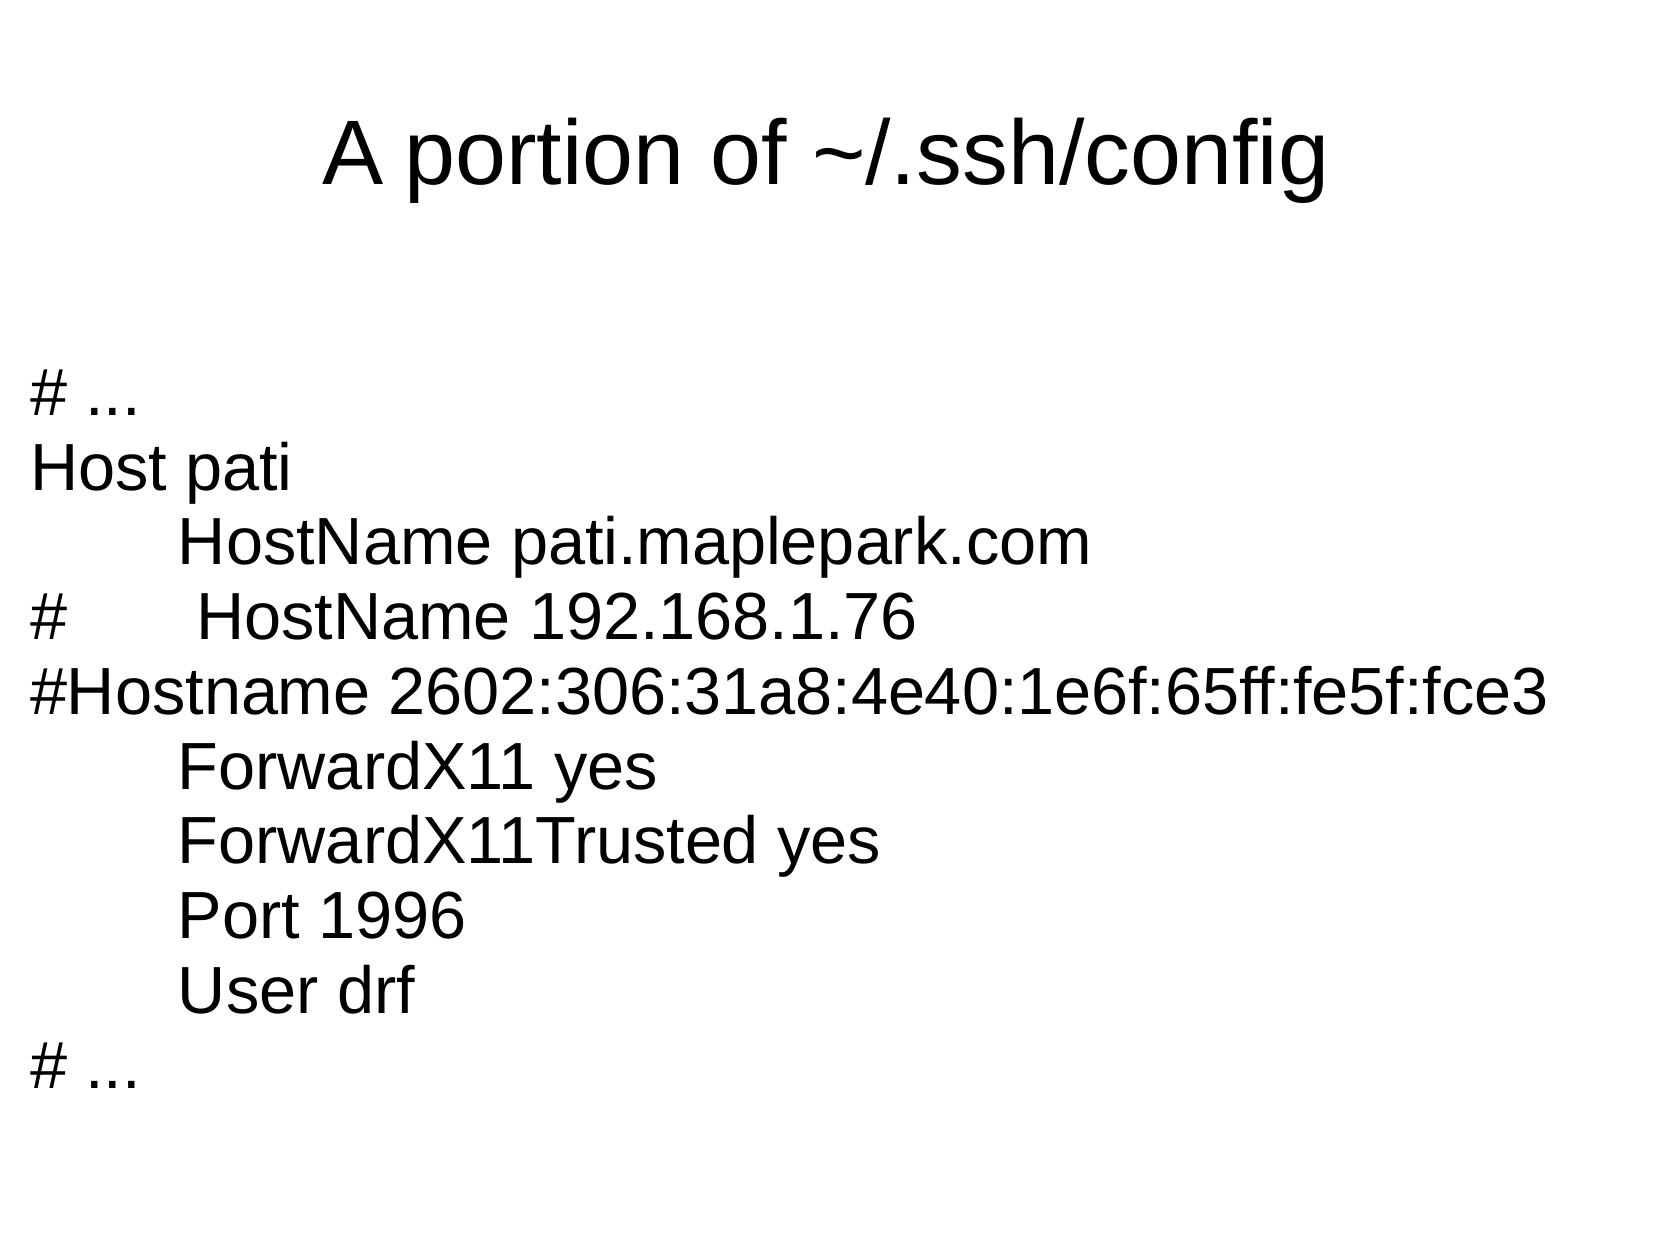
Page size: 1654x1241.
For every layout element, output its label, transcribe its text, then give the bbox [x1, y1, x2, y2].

subtitle # ... Host pati HostName pati.maplepark.com # HostName 192.168.1.76 #Hostname 2602:306:31a8:4e40:1e6f:65ff:fe5f:fce3 ForwardX11 yes ForwardX11Trusted yes Port 1996 User drf # ... [30, 317, 1606, 1141]
title A portion of ~/.ssh/config [82, 49, 1571, 257]
